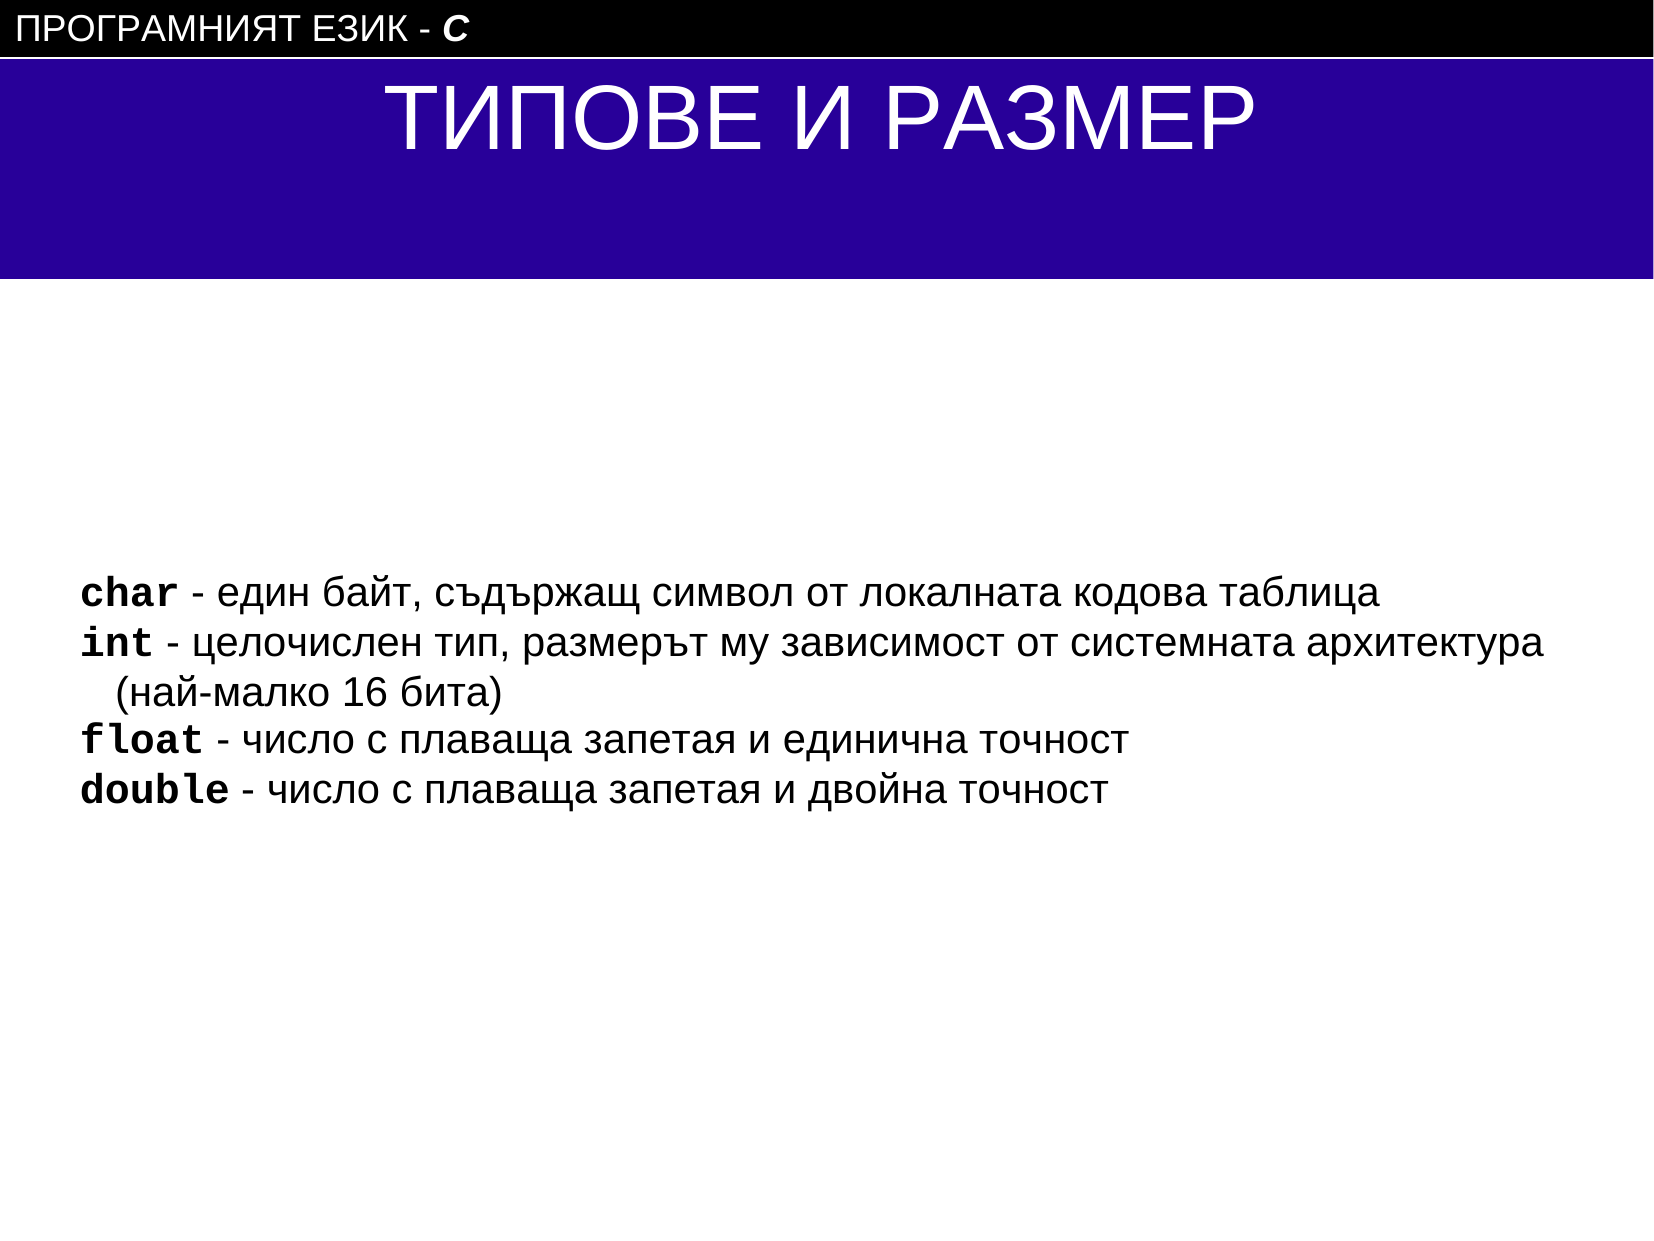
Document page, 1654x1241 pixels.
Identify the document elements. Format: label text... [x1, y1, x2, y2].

text_box ПРОГРАМНИЯT ЕЗИК - С [0, 0, 1654, 57]
text_box ТИПОВЕ И РАЗМЕР [0, 59, 1654, 279]
text_box char - един байт, съдържащ символ от локалната кодова таблица int - целочислен тип, размерът му зависимост от системната архитектура (най-малко 16 бита) float - число с плаваща запетая и единична точност double - число с плаваща запетая и двойна точност [29, 561, 1625, 824]
